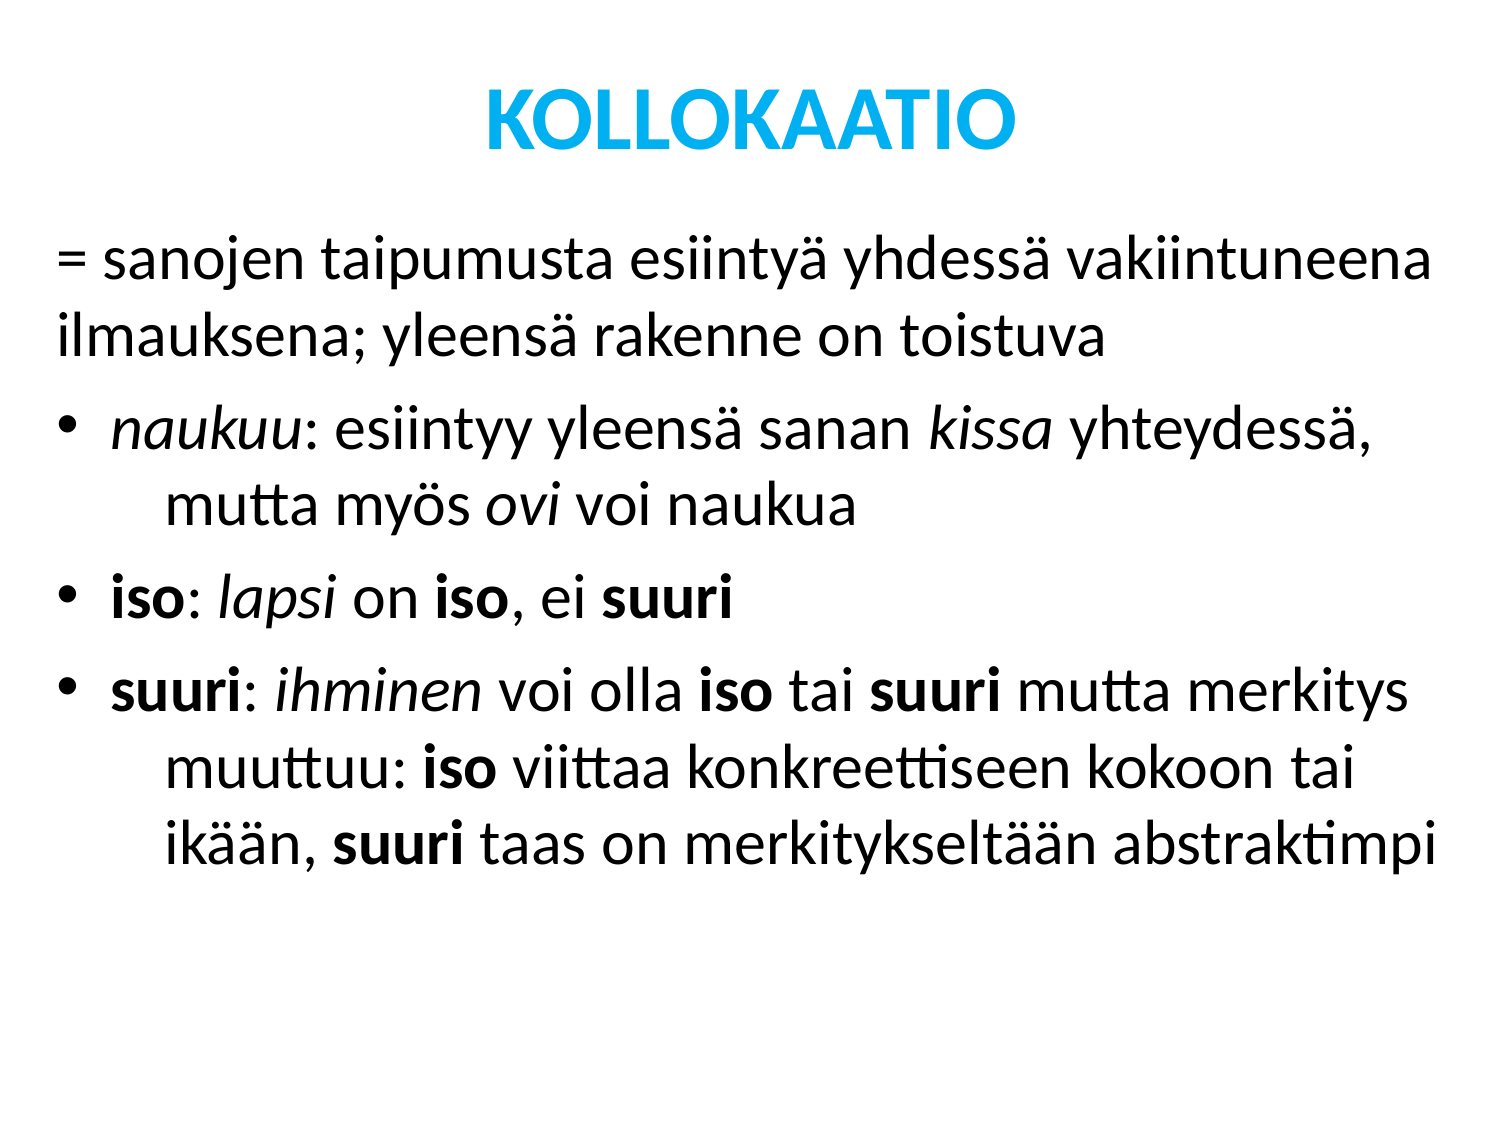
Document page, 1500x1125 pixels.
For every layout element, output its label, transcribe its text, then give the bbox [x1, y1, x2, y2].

list = sanojen taipumusta esiintyä yhdessä vakiintuneena ilmauksena; yleensä rakenne on toistuva naukuu: esiintyy yleensä sanan kissa yhteydessä, mutta myös ovi voi naukua iso: lapsi on iso, ei suuri suuri: ihminen voi olla iso tai suuri mutta merkitys muuttuu: iso viittaa konkreettiseen kokoon tai ikään, suuri taas on merkitykseltään abstraktimpi [41, 208, 1459, 1083]
title KOLLOKAATIO [76, 19, 1427, 207]
